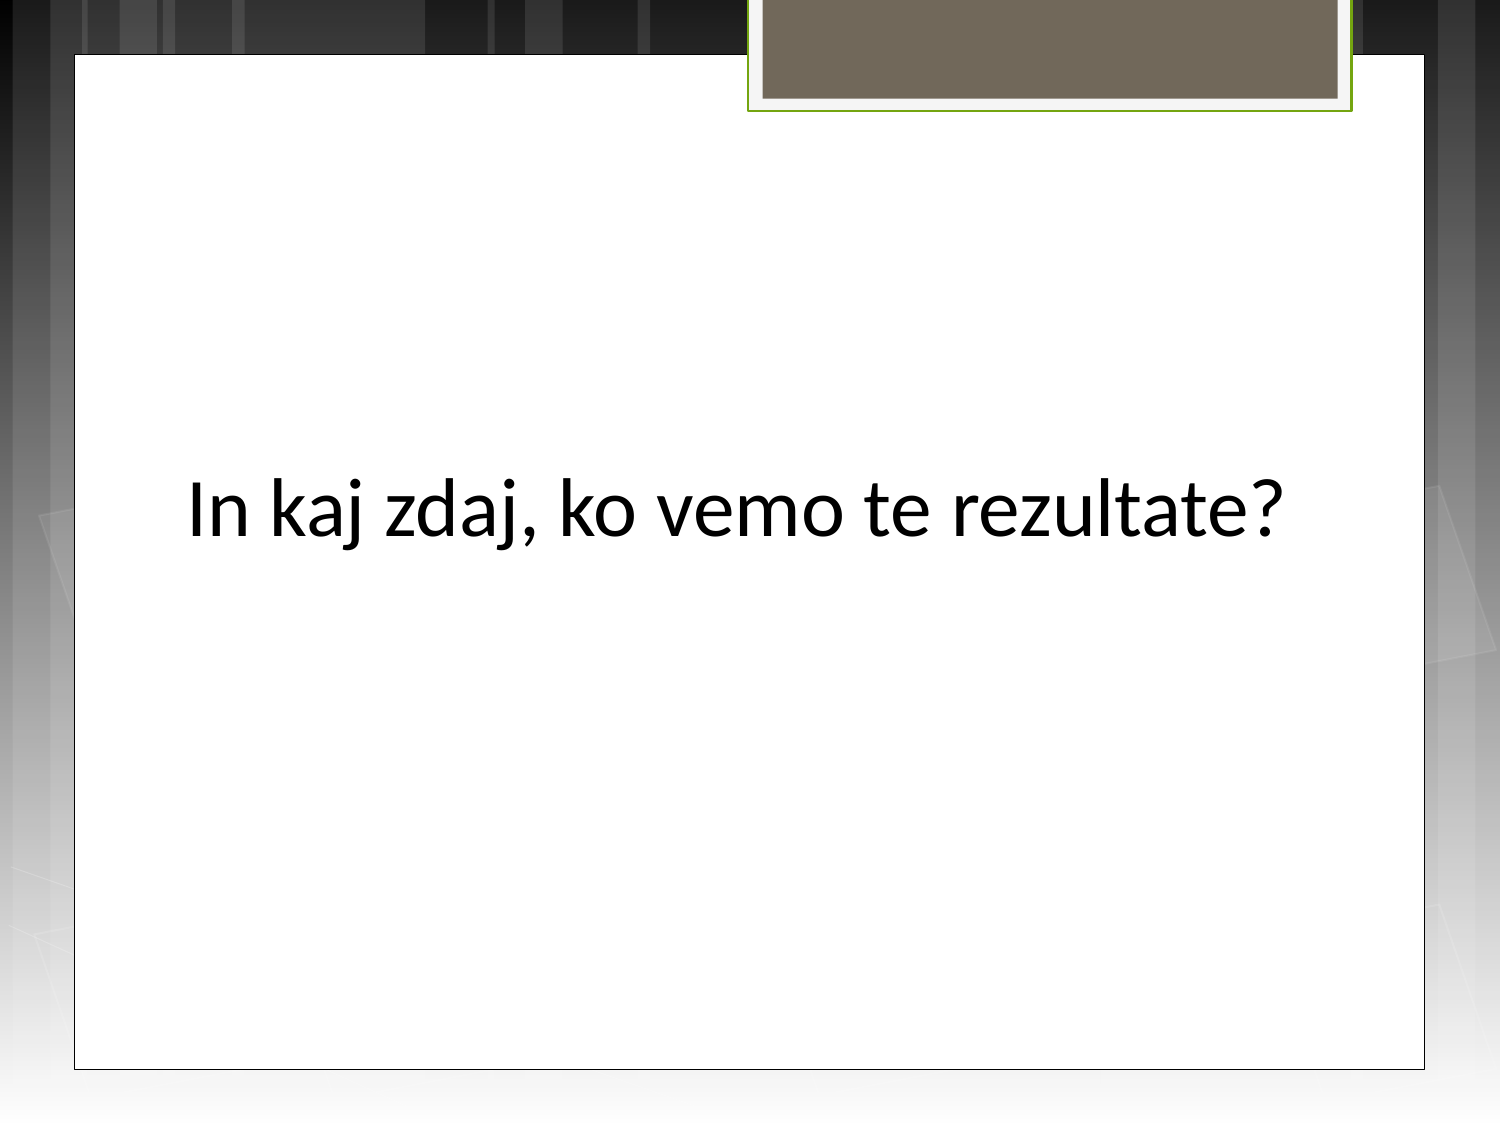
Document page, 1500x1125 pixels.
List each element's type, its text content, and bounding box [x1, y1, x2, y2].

title In kaj zdaj, ko vemo te rezultate? [171, 373, 1324, 561]
